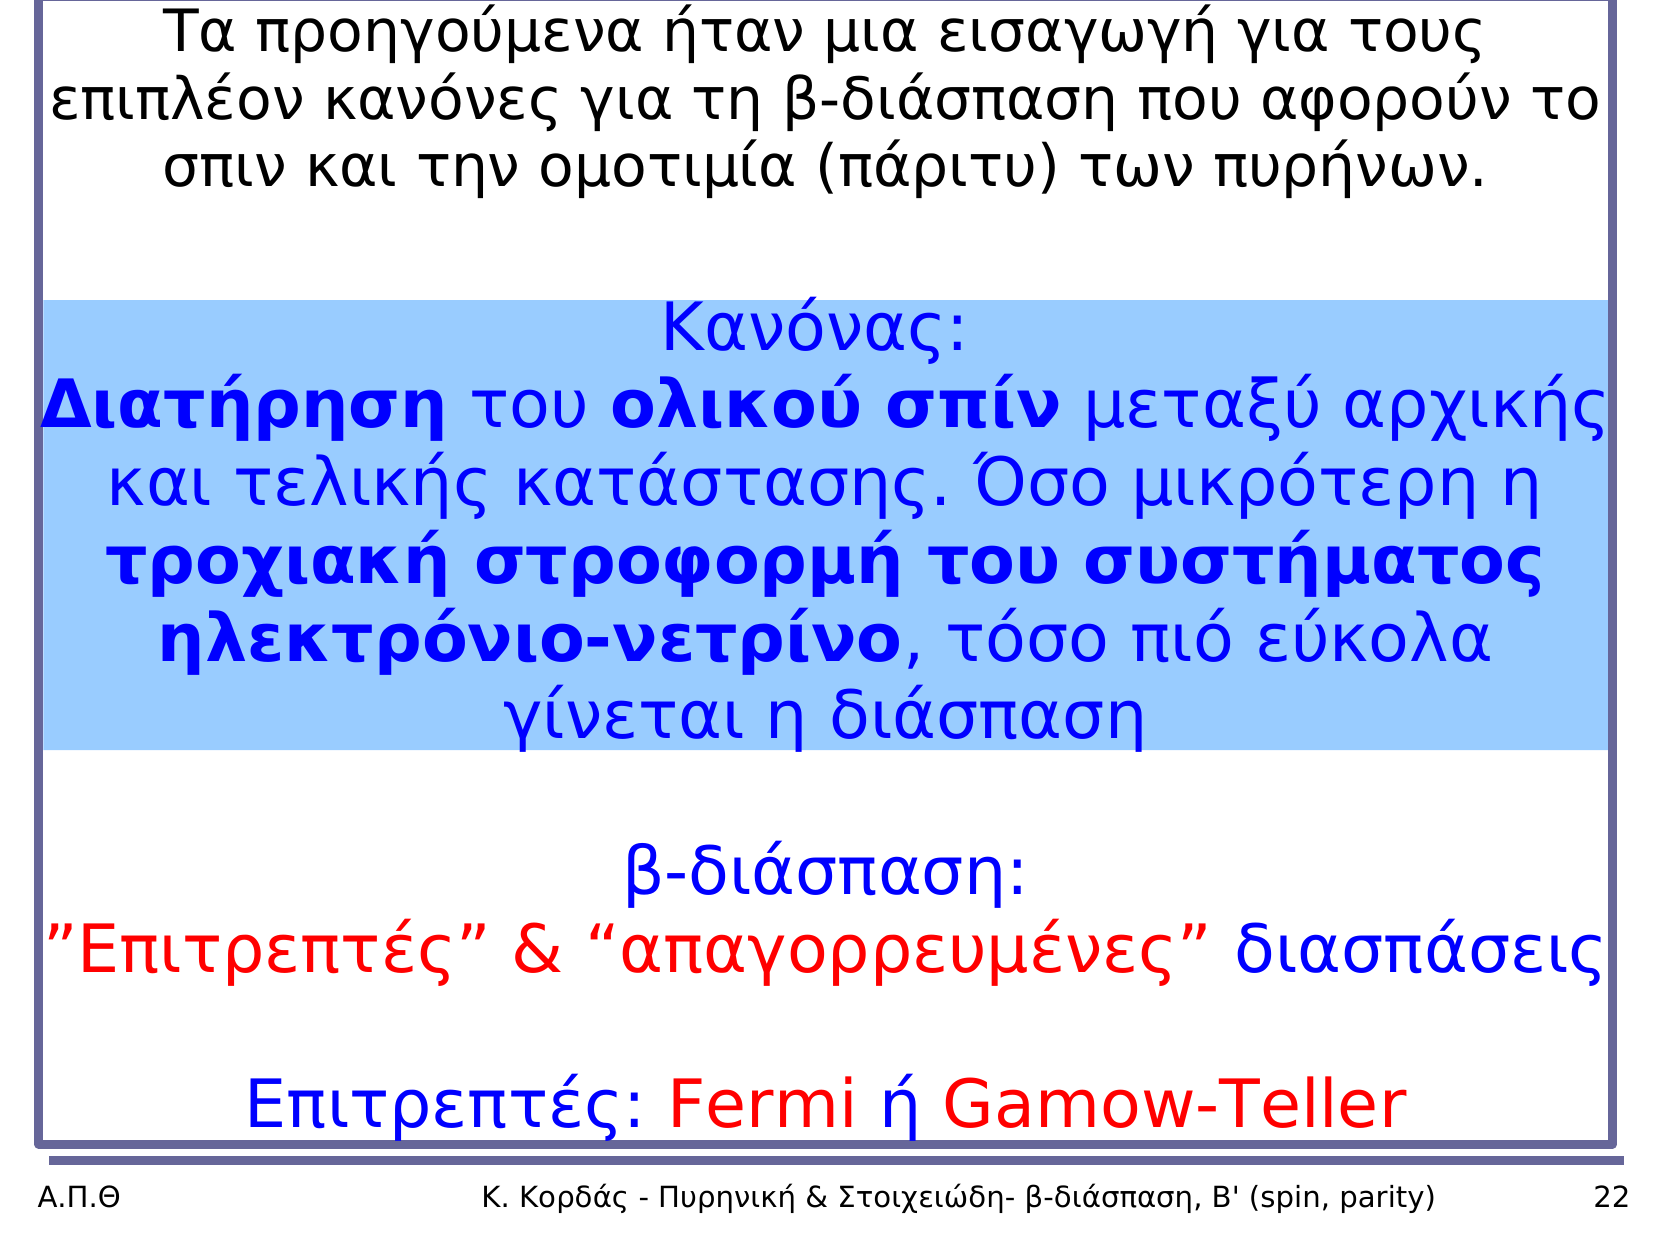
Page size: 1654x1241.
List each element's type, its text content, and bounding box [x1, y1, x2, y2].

title Τα προηγούμενα ήταν μια εισαγωγή για τους επιπλέον κανόνες για τη β-διάσπαση που αφορούν το σπιν και την ομοτιμία (πάριτυ) των πυρήνων. Κανόνας: Διατήρηση του ολικού σπίν μεταξύ αρχικής και τελικής κατάστασης. Όσο μικρότερη η τροχιακή στροφορμή του συστήματος ηλεκτρόνιο-νετρίνο, τόσο πιό εύκολα γίνεται η διάσπαση β-διάσπαση: ”Επιτρεπτές” & “απαγορρευμένες” διασπάσεις Επιτρεπτές: Fermi ή Gamow-Teller [38, 0, 1613, 1145]
